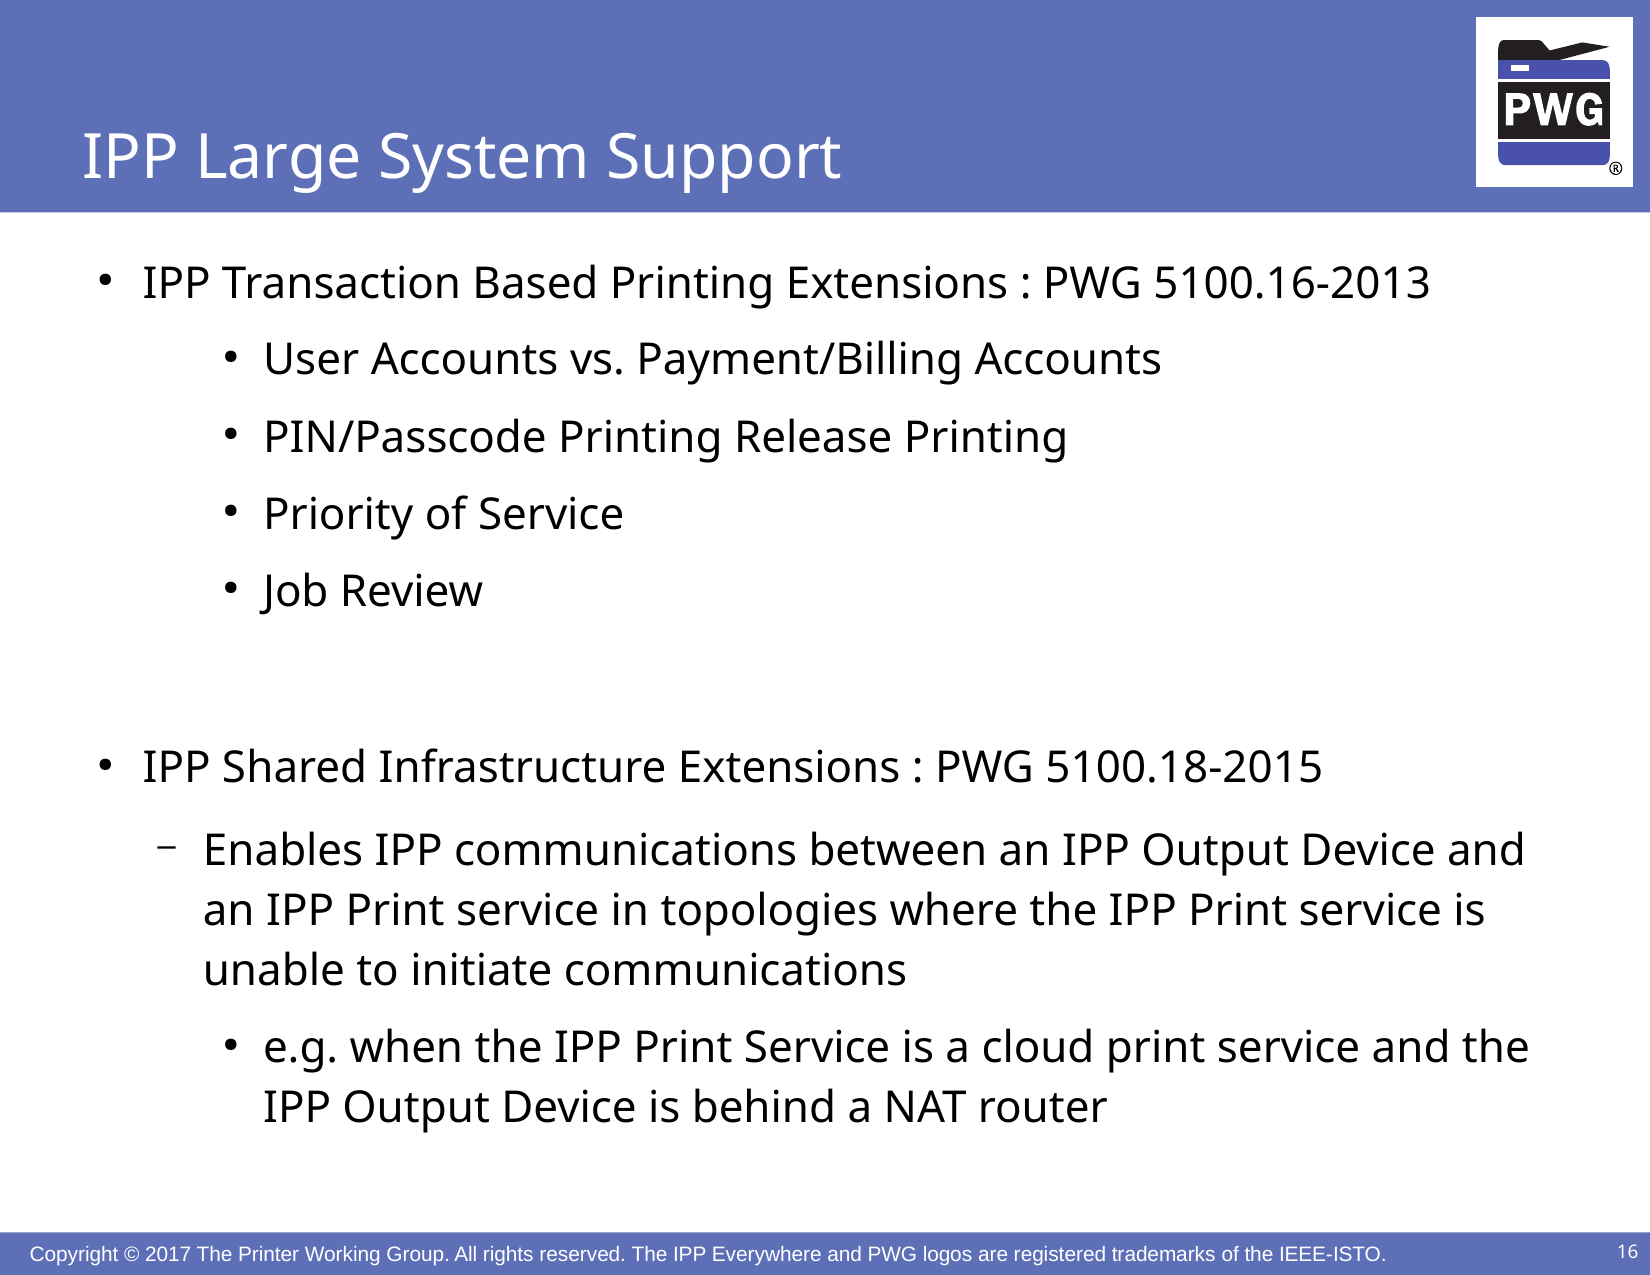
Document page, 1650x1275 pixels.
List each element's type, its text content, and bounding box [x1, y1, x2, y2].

title IPP Large System Support [82, 8, 1451, 198]
list IPP Transaction Based Printing Extensions : PWG 5100.16-2013 User Accounts vs. Payment/Billing Accounts PIN/Passcode Printing Release Printing Priority of Service Job Review IPP Shared Infrastructure Extensions : PWG 5100.18-2015 Enables IPP communications between an IPP Output Device and an IPP Print service in topologies where the IPP Print service is unable to initiate communications e.g. when the IPP Print Service is a cloud print service and the IPP Output Device is behind a NAT router [82, 251, 1568, 1138]
